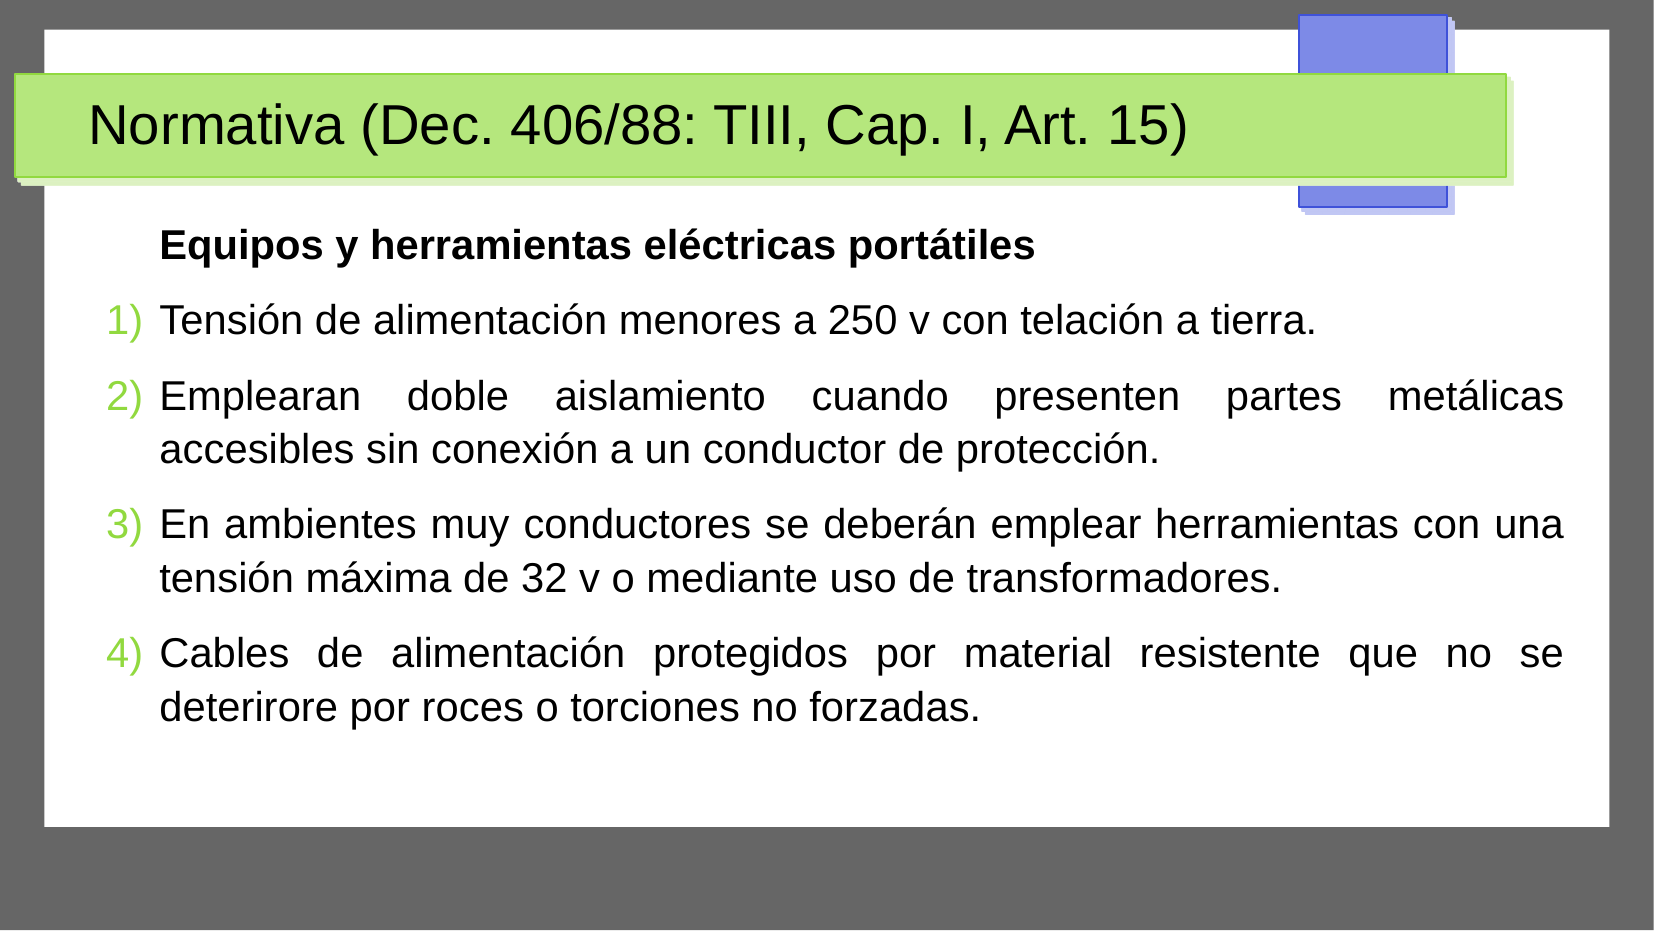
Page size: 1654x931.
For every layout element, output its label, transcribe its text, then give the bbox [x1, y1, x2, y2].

title Normativa (Dec. 406/88: TIII, Cap. I, Art. 15) [88, 73, 1506, 178]
list Equipos y herramientas eléctricas portátiles Tensión de alimentación menores a 250 v con telación a tierra. Emplearan doble aislamiento cuando presenten partes metálicas accesibles sin conexión a un conductor de protección. En ambientes muy conductores se deberán emplear herramientas con una tensión máxima de 32 v o mediante uso de transformadores. Cables de alimentación protegidos por material resistente que no se deterirore por roces o torciones no forzadas. [88, 221, 1565, 813]
